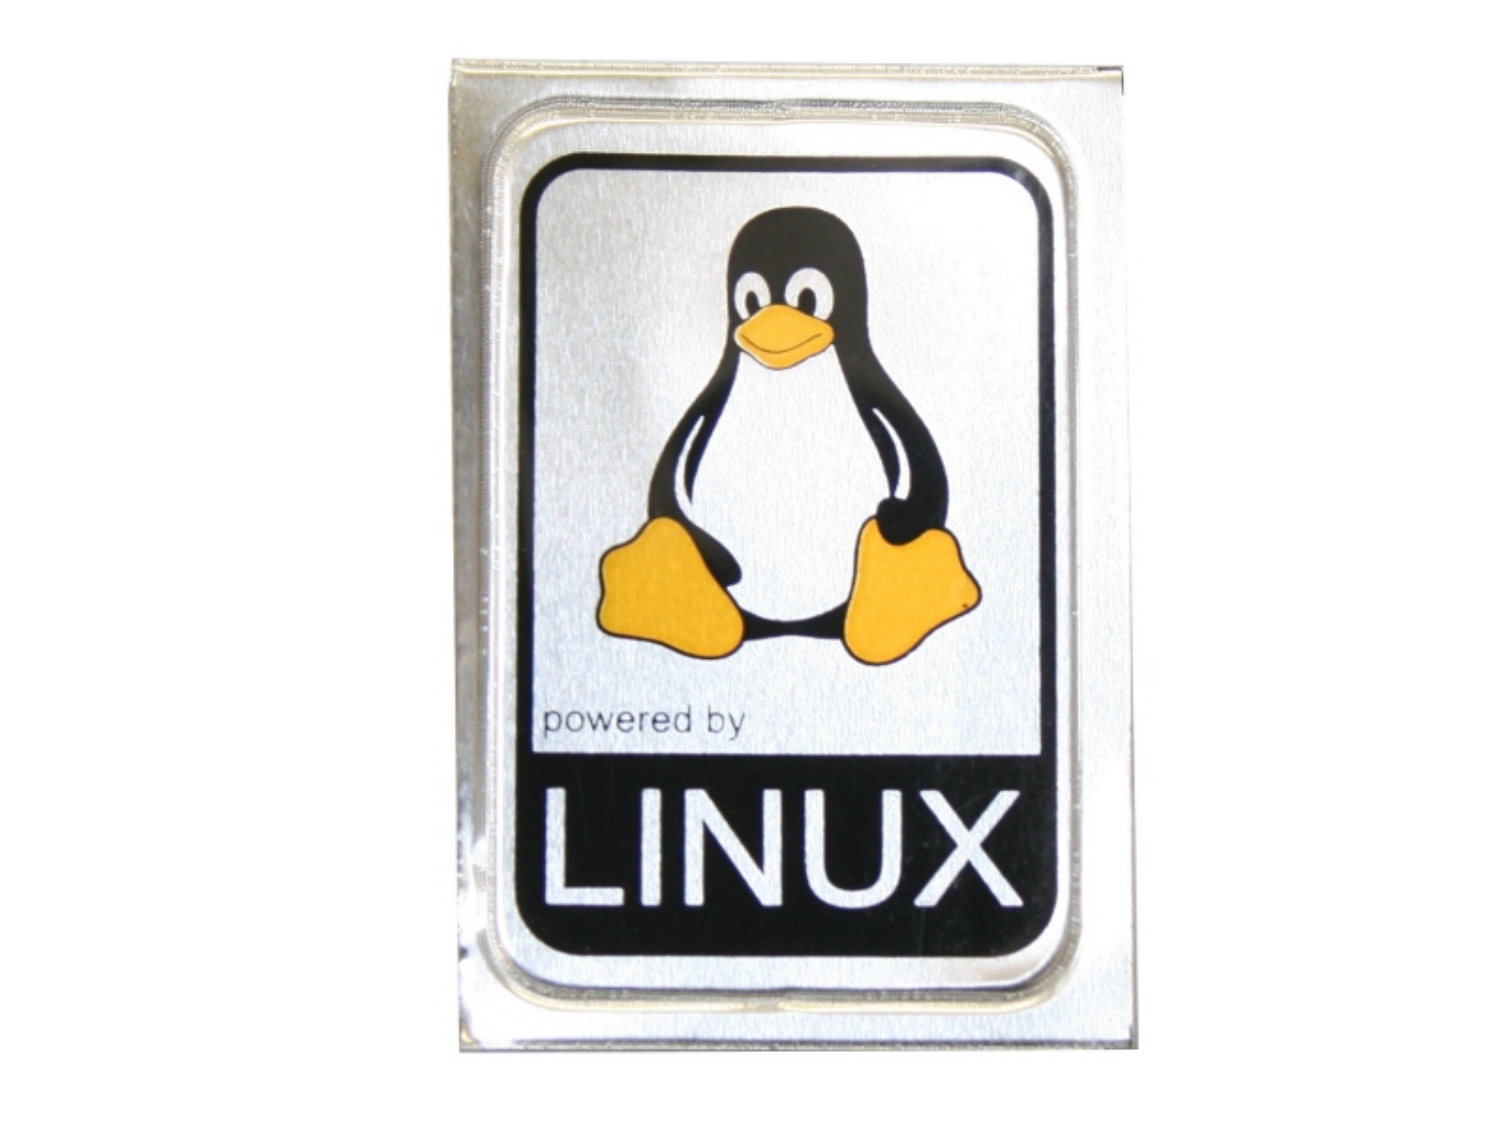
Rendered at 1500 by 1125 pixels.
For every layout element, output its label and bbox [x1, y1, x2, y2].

picture [225, 0, 1351, 1125]
